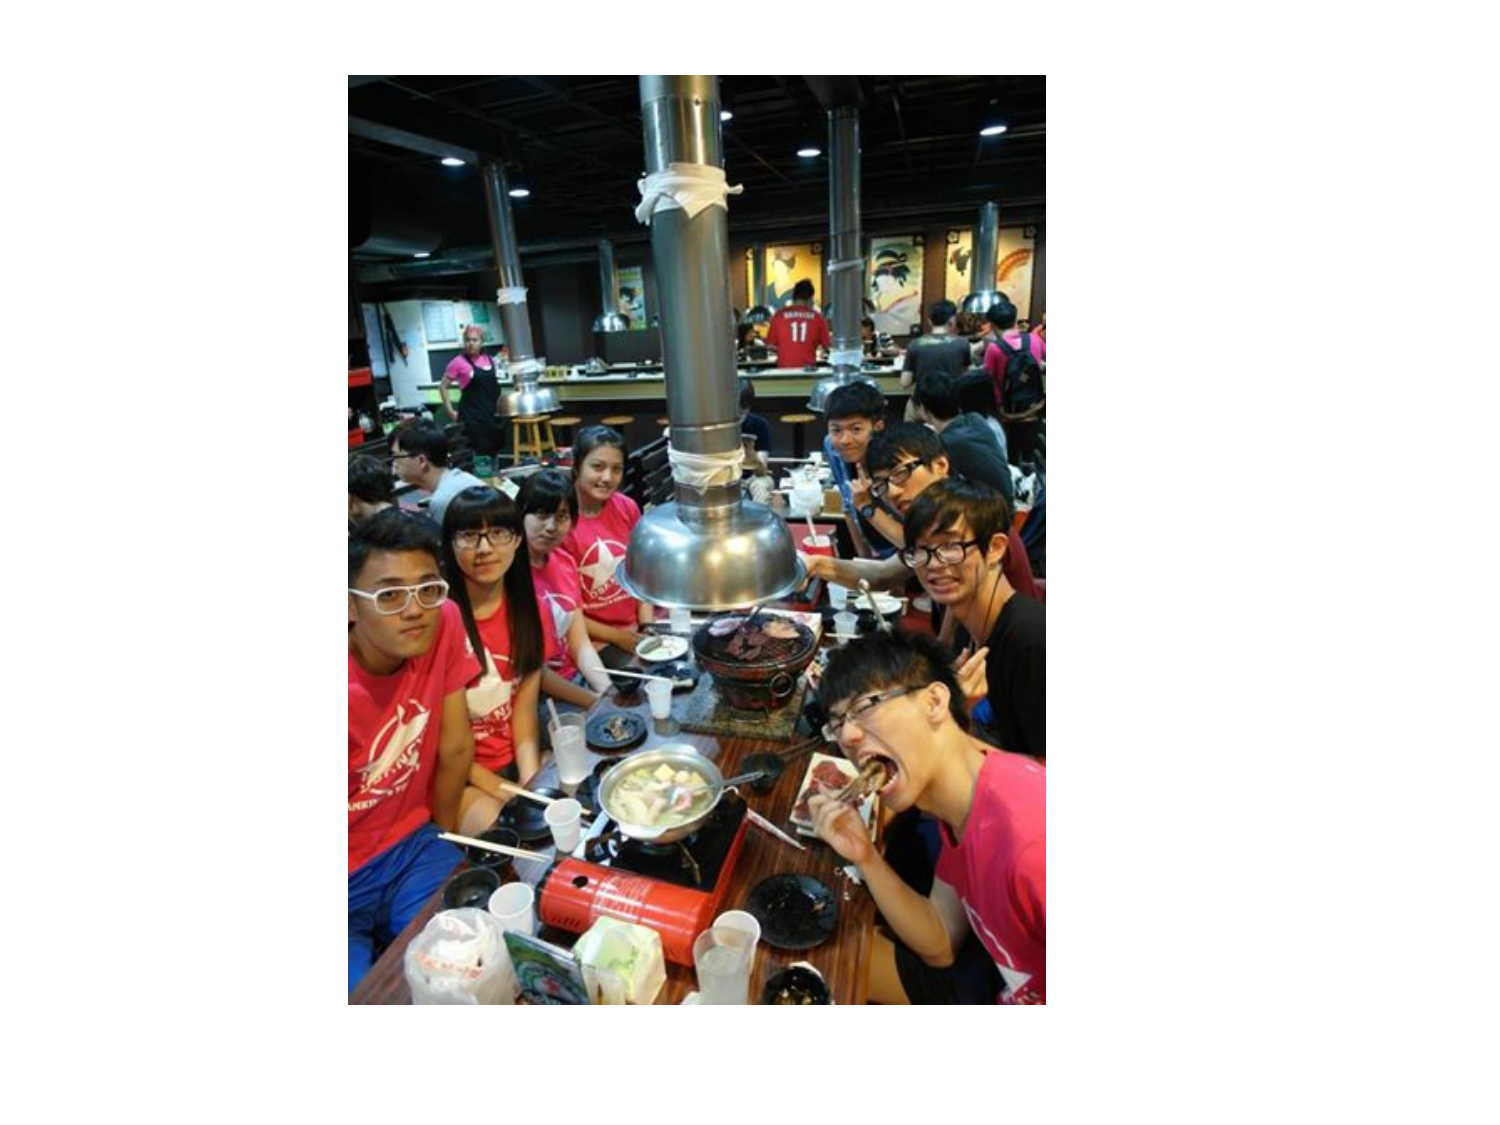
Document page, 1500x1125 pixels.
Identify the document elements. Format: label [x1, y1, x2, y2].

picture [348, 75, 1046, 1005]
